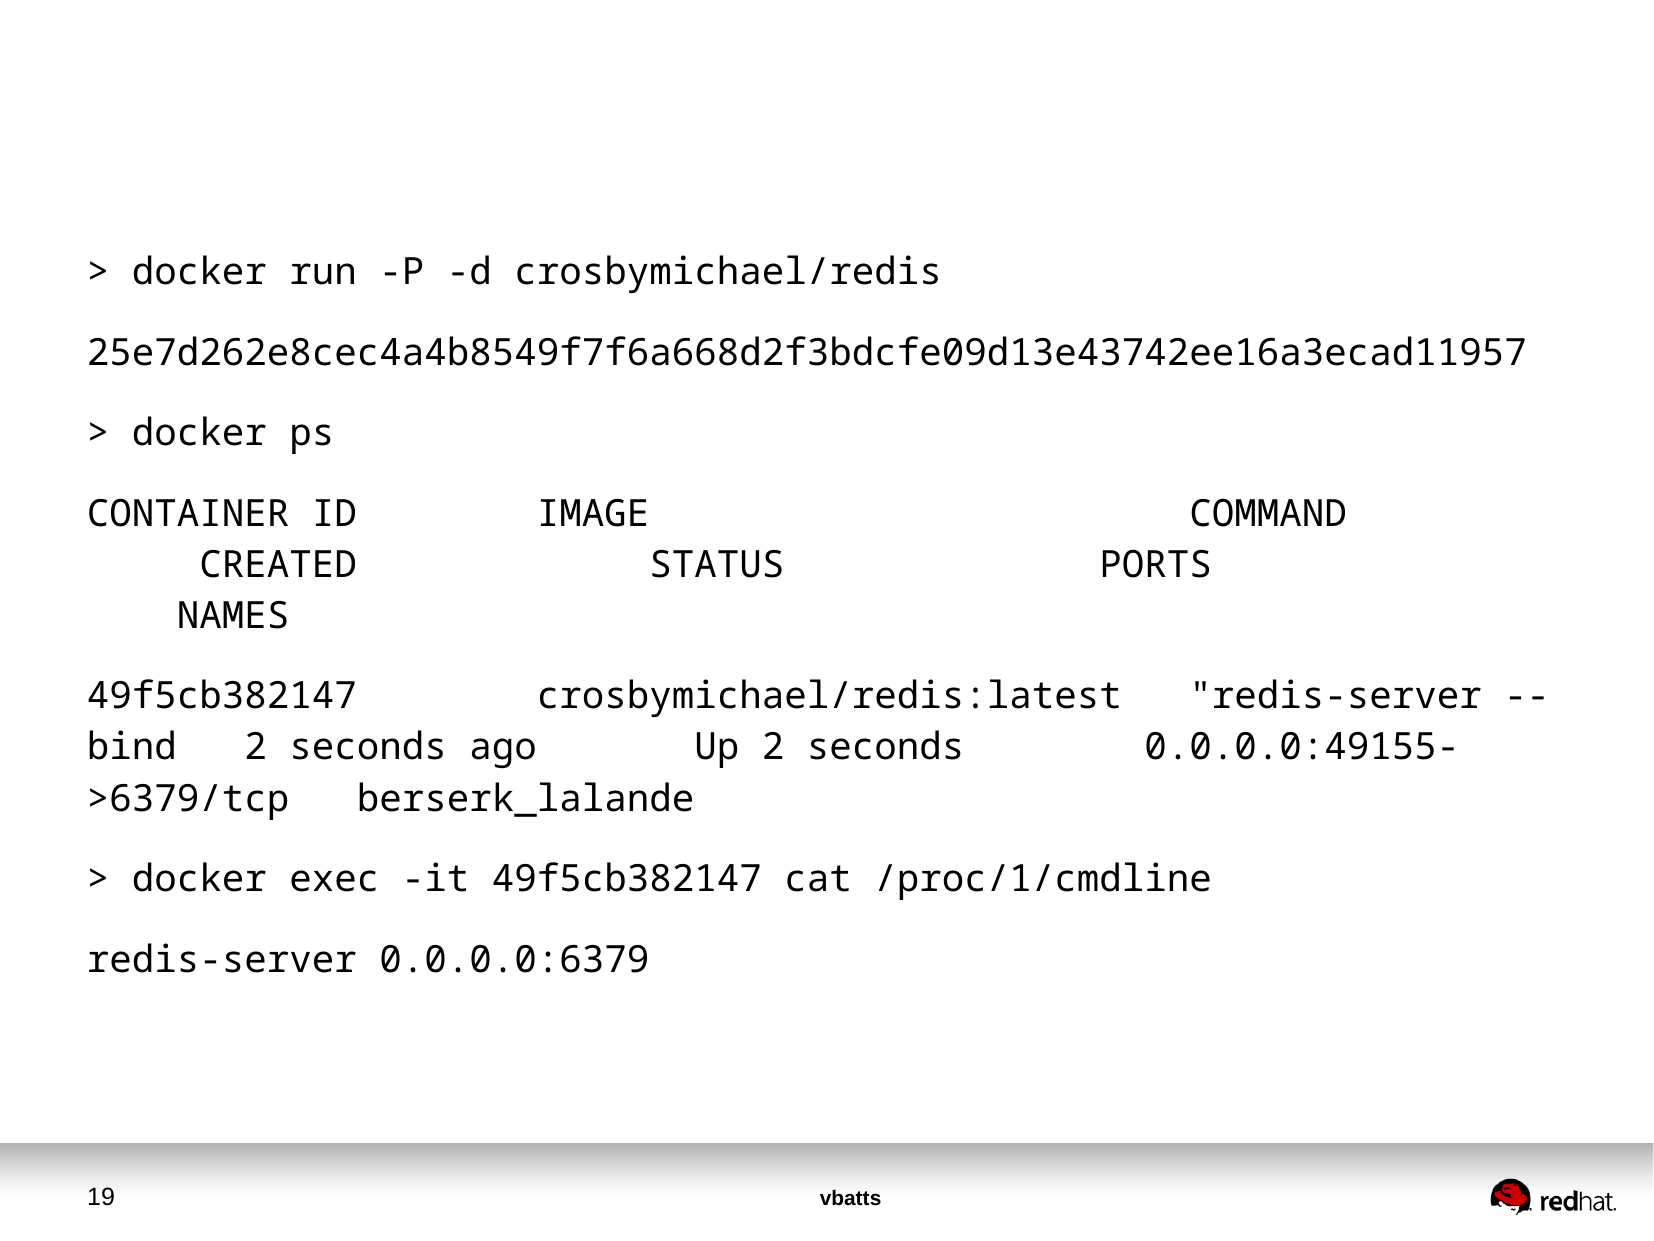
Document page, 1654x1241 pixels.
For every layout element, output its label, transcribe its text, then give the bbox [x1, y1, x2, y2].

picture [0, 1143, 1654, 1241]
list > docker run -P -d crosbymichael/redis 25e7d262e8cec4a4b8549f7f6a668d2f3bdcfe09d13e43742ee16a3ecad11957 > docker ps CONTAINER ID IMAGE COMMAND CREATED STATUS PORTS NAMES 49f5cb382147 crosbymichael/redis:latest "redis-server --bind 2 seconds ago Up 2 seconds 0.0.0.0:49155->6379/tcp berserk_lalande > docker exec -it 49f5cb382147 cat /proc/1/cmdline redis-server 0.0.0.0:6379 [86, 244, 1576, 1039]
